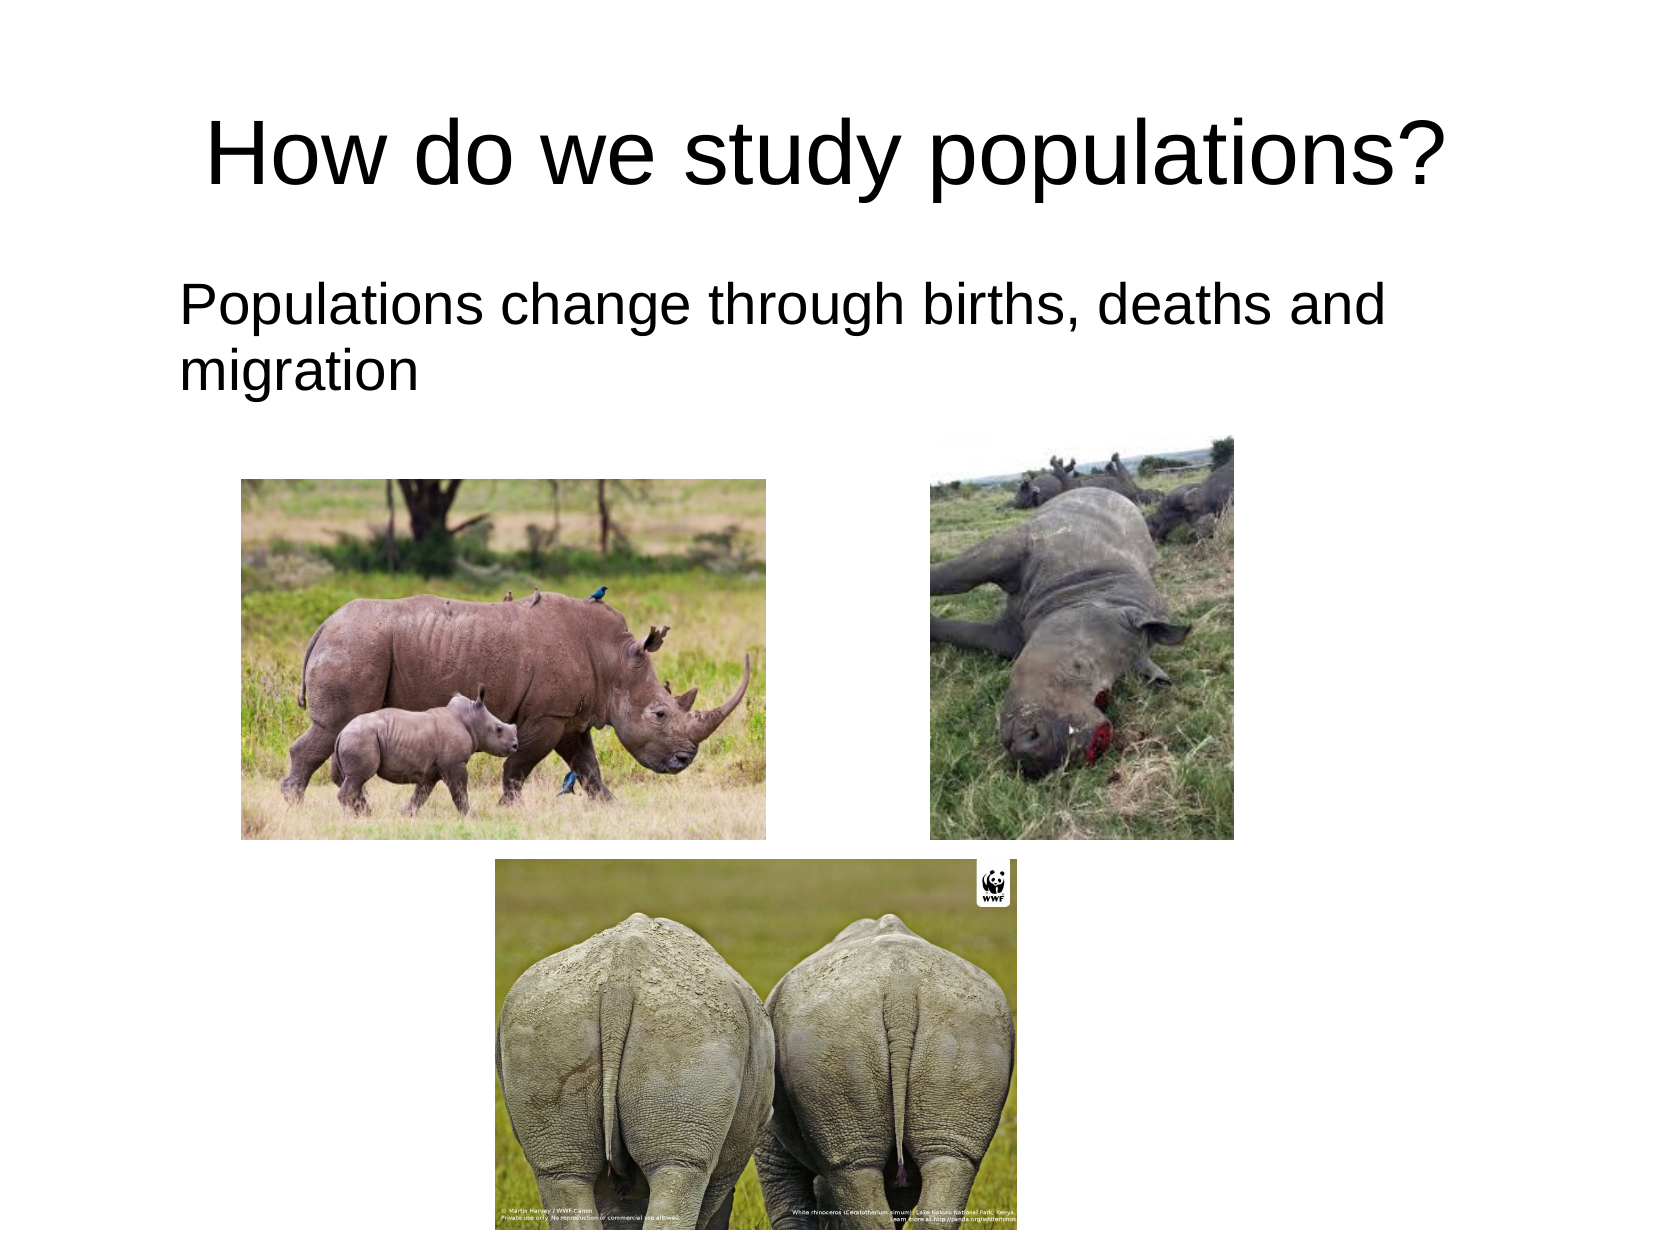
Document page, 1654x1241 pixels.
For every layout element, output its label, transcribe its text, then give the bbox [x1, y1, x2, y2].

picture [241, 479, 766, 841]
text_box Populations change through births, deaths and migration [165, 264, 1546, 610]
title How do we study populations? [82, 49, 1571, 257]
picture [495, 859, 1017, 1231]
picture [930, 435, 1234, 841]
